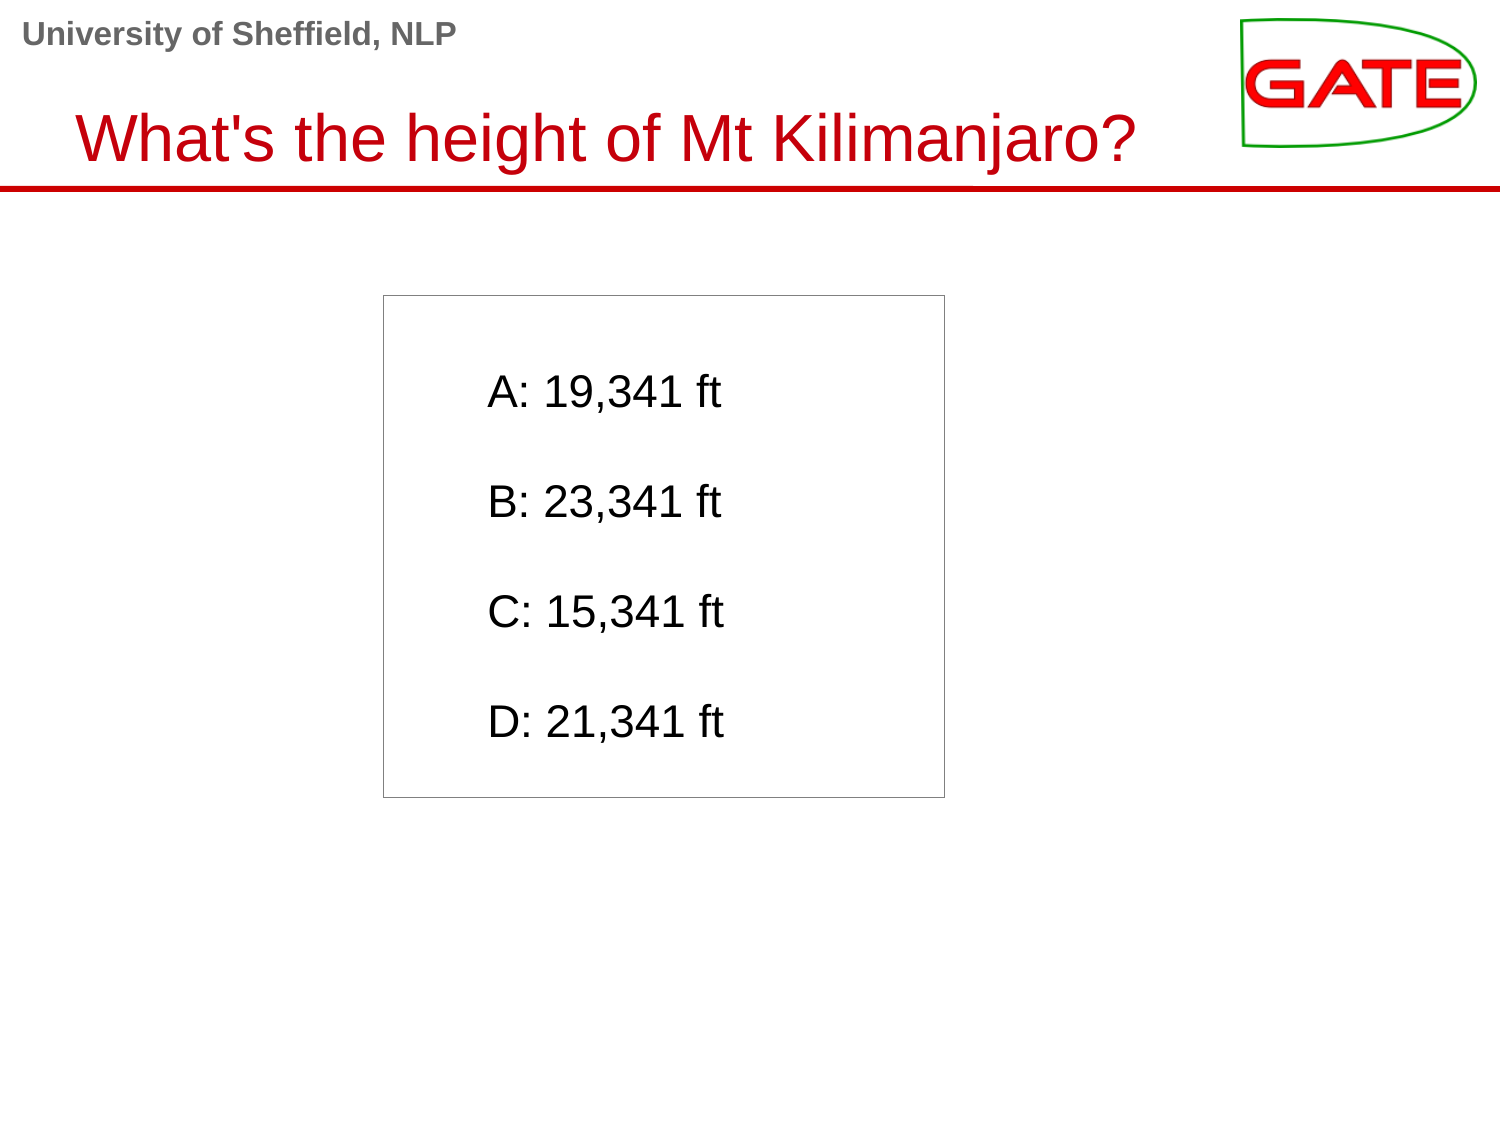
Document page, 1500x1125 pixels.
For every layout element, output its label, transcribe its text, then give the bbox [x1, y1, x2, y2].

picture [1240, 18, 1477, 148]
text_box A: 19,341 ft B: 23,341 ft C: 15,341 ft D: 21,341 ft [472, 354, 857, 755]
title What's the height of Mt Kilimanjaro? [75, 44, 1425, 233]
